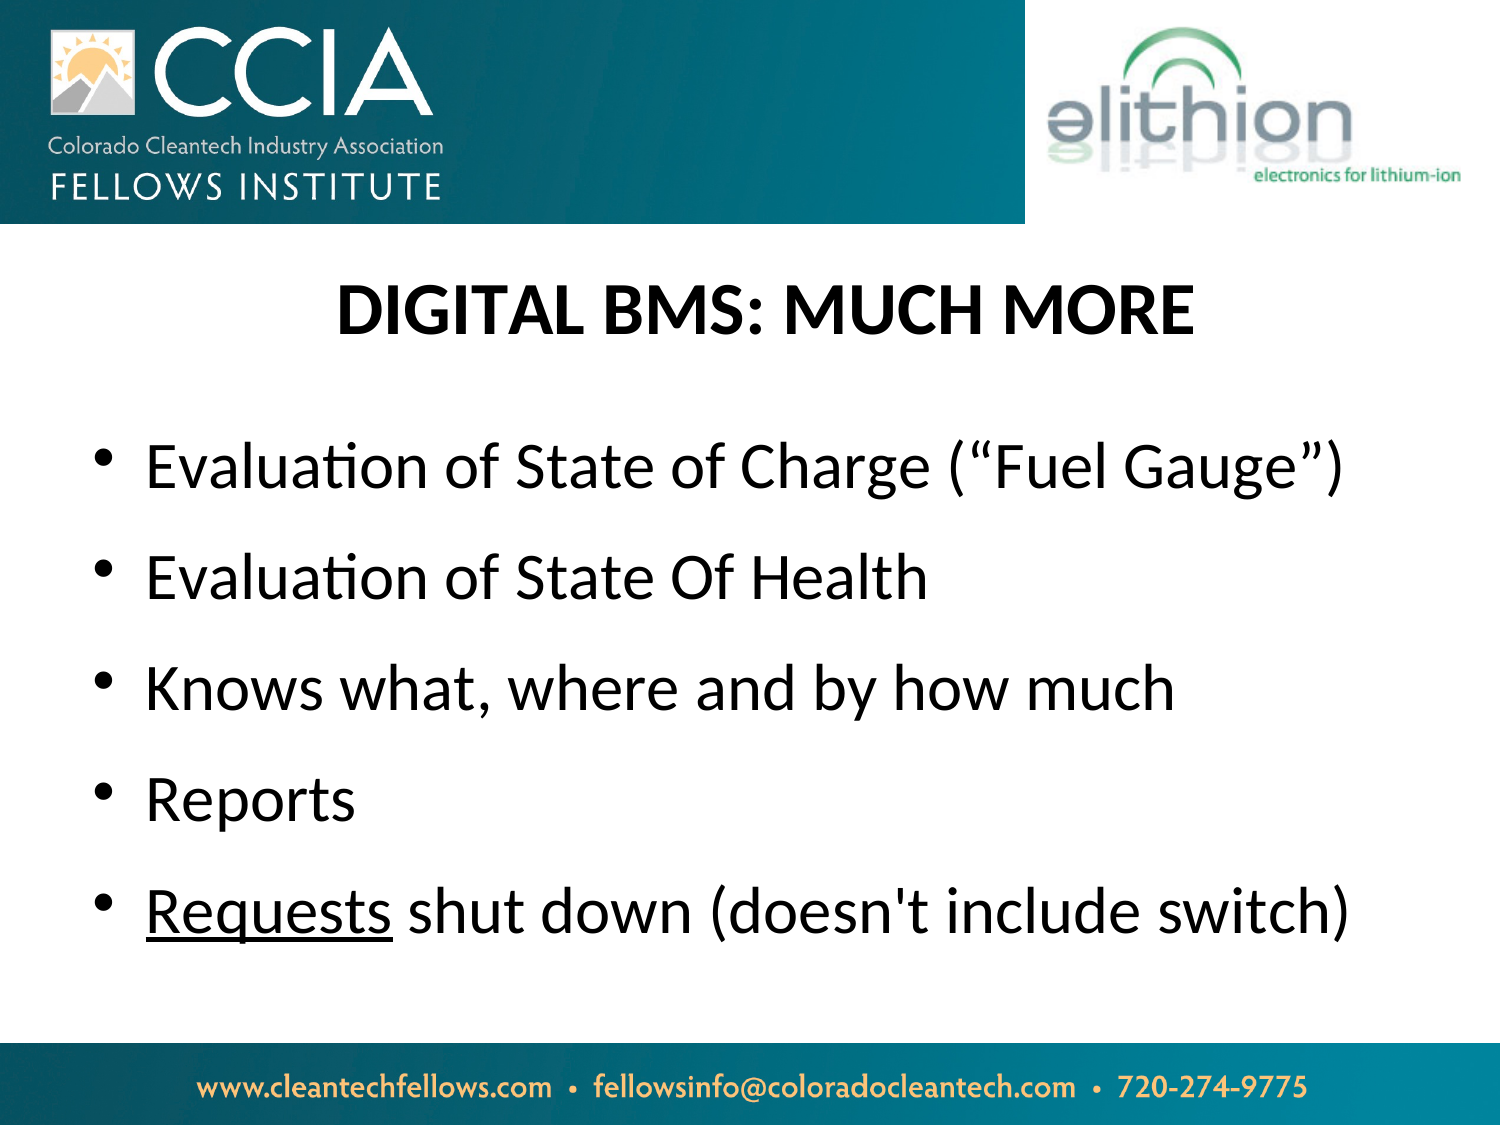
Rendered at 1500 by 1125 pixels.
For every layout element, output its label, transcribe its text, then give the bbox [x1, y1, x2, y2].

picture [0, 1043, 1500, 1125]
text_box DIGITAL BMS: MUCH MORE [75, 257, 1441, 350]
text_box Evaluation of State of Charge (“Fuel Gauge”) Evaluation of State Of Health Knows what, where and by how much Reports Requests shut down (doesn't include switch) [75, 420, 1426, 1021]
picture [0, 0, 1500, 224]
